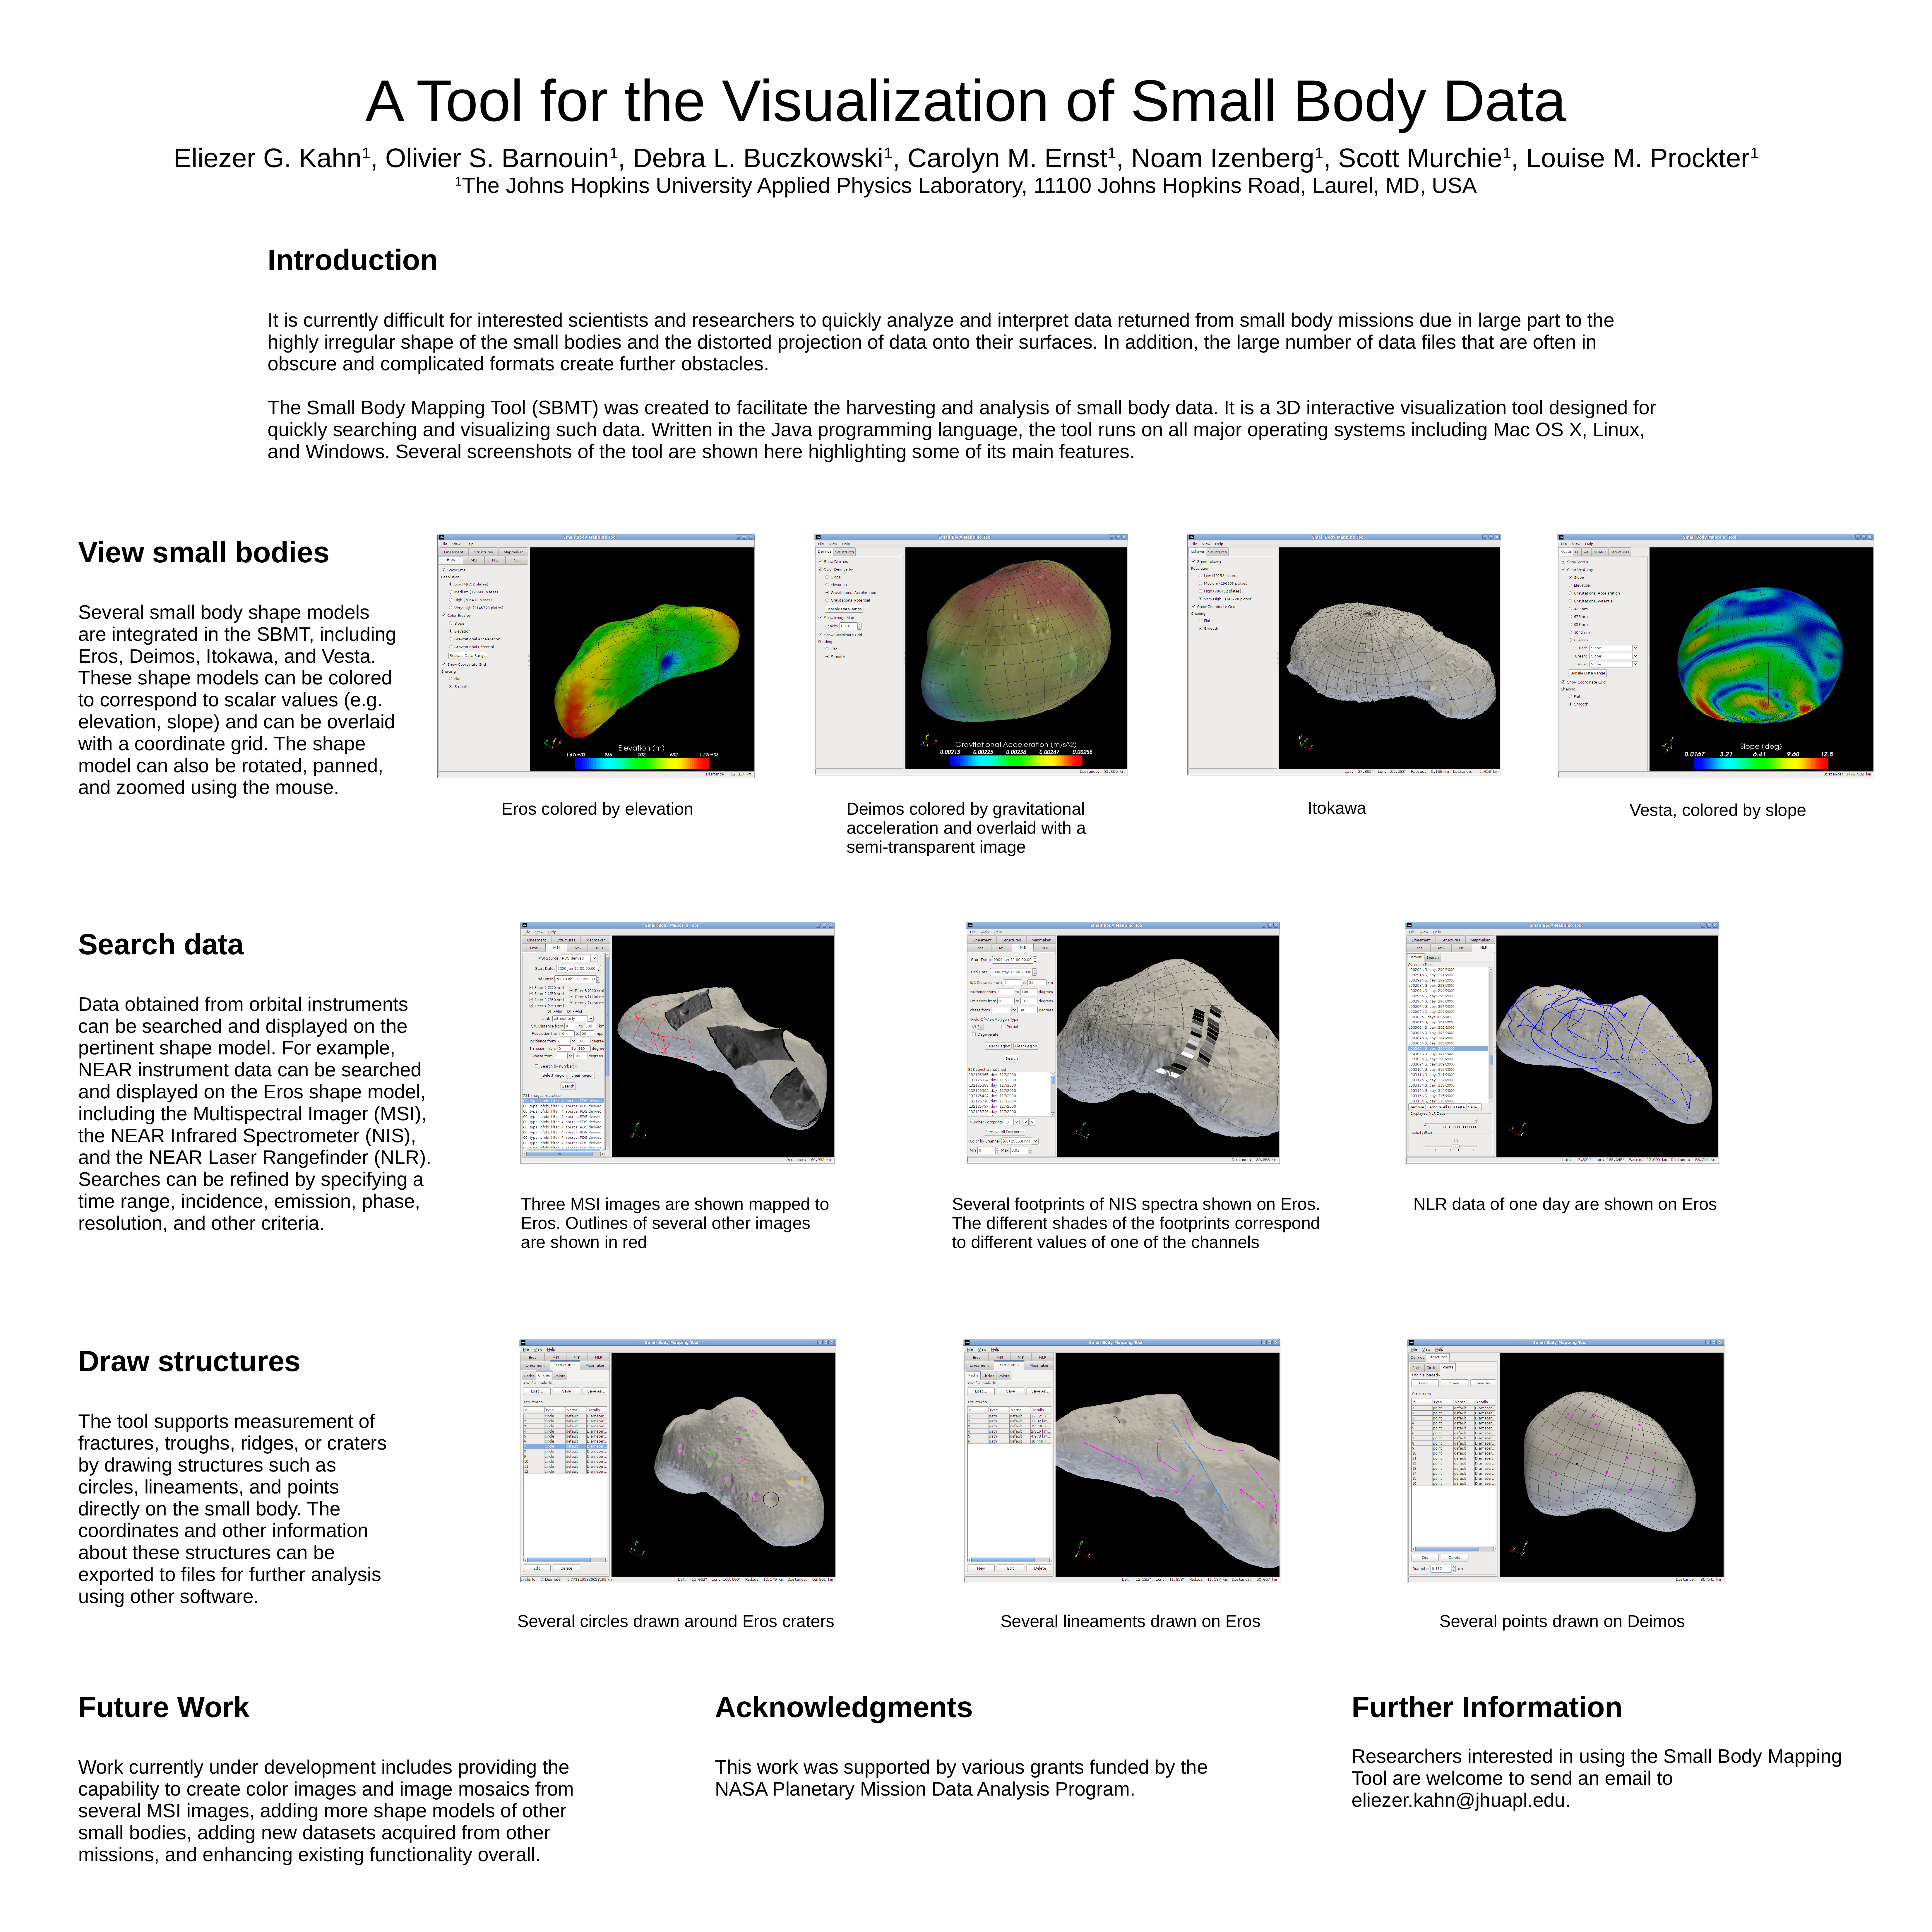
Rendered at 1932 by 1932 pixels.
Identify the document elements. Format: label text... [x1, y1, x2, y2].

text_box Search data Data obtained from orbital instruments can be searched and displayed on the pertinent shape model. For example, NEAR instrument data can be searched and displayed on the Eros shape model, including the Multispectral Imager (MSI), the NEAR Infrared Spectrometer (NIS), and the NEAR Laser Rangefinder (NLR). Searches can be refined by specifying a time range, incidence, emission, phase, resolution, and other criteria. [74, 926, 439, 1236]
picture [1557, 534, 1874, 778]
text_box Further Information Researchers interested in using the Small Body Mapping Tool are welcome to send an email to eliezer.kahn@jhuapl.edu. [1347, 1688, 1852, 1867]
text_box Eros colored by elevation [497, 797, 733, 821]
picture [1187, 534, 1501, 775]
text_box Acknowledgments This work was supported by various grants funded by the NASA Planetary Mission Data Analysis Program. [710, 1688, 1216, 1842]
text_box Introduction It is currently difficult for interested scientists and researchers to quickly analyze and interpret data returned from small body missions due in large part to the highly irregular shape of the small bodies and the distorted projection of data onto their surfaces. In addition, the large number of data files that are often in obscure and complicated formats create further obstacles. The Small Body Mapping Tool (SBMT) was created to facilitate the harvesting and analysis of small body data. It is a 3D interactive visualization tool designed for quickly searching and visualizing such data. Written in the Java programming language, the tool runs on all major operating systems including Mac OS X, Linux, and Windows. Several screenshots of the tool are shown here highlighting some of its main features. [263, 242, 1669, 470]
picture [1405, 922, 1719, 1164]
text_box Vesta, colored by slope [1626, 798, 1914, 865]
picture [1407, 1339, 1724, 1583]
text_box Several circles drawn around Eros craters [513, 1609, 842, 1689]
picture [520, 922, 835, 1164]
text_box Draw structures The tool supports measurement of fractures, troughs, ridges, or craters by drawing structures such as circles, lineaments, and points directly on the small body. The coordinates and other information about these structures can be exported to files for further analysis using other software. [74, 1342, 403, 1609]
picture [963, 1339, 1280, 1583]
picture [966, 922, 1280, 1164]
text_box View small bodies Several small body shape models are integrated in the SBMT, including Eros, Deimos, Itokawa, and Vesta. These shape models can be colored to correspond to scalar values (e.g. elevation, slope) and can be overlaid with a coordinate grid. The shape model can also be rotated, panned, and zoomed using the mouse. [74, 534, 403, 866]
text_box Three MSI images are shown mapped to Eros. Outlines of several other images are shown in red [516, 1192, 842, 1259]
text_box Deimos colored by gravitational acceleration and overlaid with a semi-transparent image [842, 797, 1115, 863]
picture [814, 534, 1128, 775]
text_box NLR data of one day are shown on Eros [1409, 1192, 1765, 1247]
text_box Future Work Work currently under development includes providing the capability to create color images and image mosaics from several MSI images, adding more shape models of other small bodies, adding new datasets acquired from other missions, and enhancing existing functionality overall. [74, 1688, 593, 1868]
picture [519, 1339, 836, 1583]
picture [437, 534, 755, 778]
text_box Several points drawn on Deimos [1435, 1609, 1702, 1689]
text_box A Tool for the Visualization of Small Body Data Eliezer G. Kahn1, Olivier S. Barnouin1, Debra L. Buczkowski1, Carolyn M. Ernst1, Noam Izenberg1, Scott Murchie1, Louise M. Prockter1 1The Johns Hopkins University Applied Physics Laboratory, 11100 Johns Hopkins Road, Laurel, MD, USA [169, 66, 1763, 227]
text_box Several lineaments drawn on Eros [996, 1609, 1282, 1689]
text_box Itokawa [1303, 796, 1592, 863]
text_box Several footprints of NIS spectra shown on Eros. The different shades of the footprints correspond to different values of one of the channels [948, 1192, 1325, 1259]
